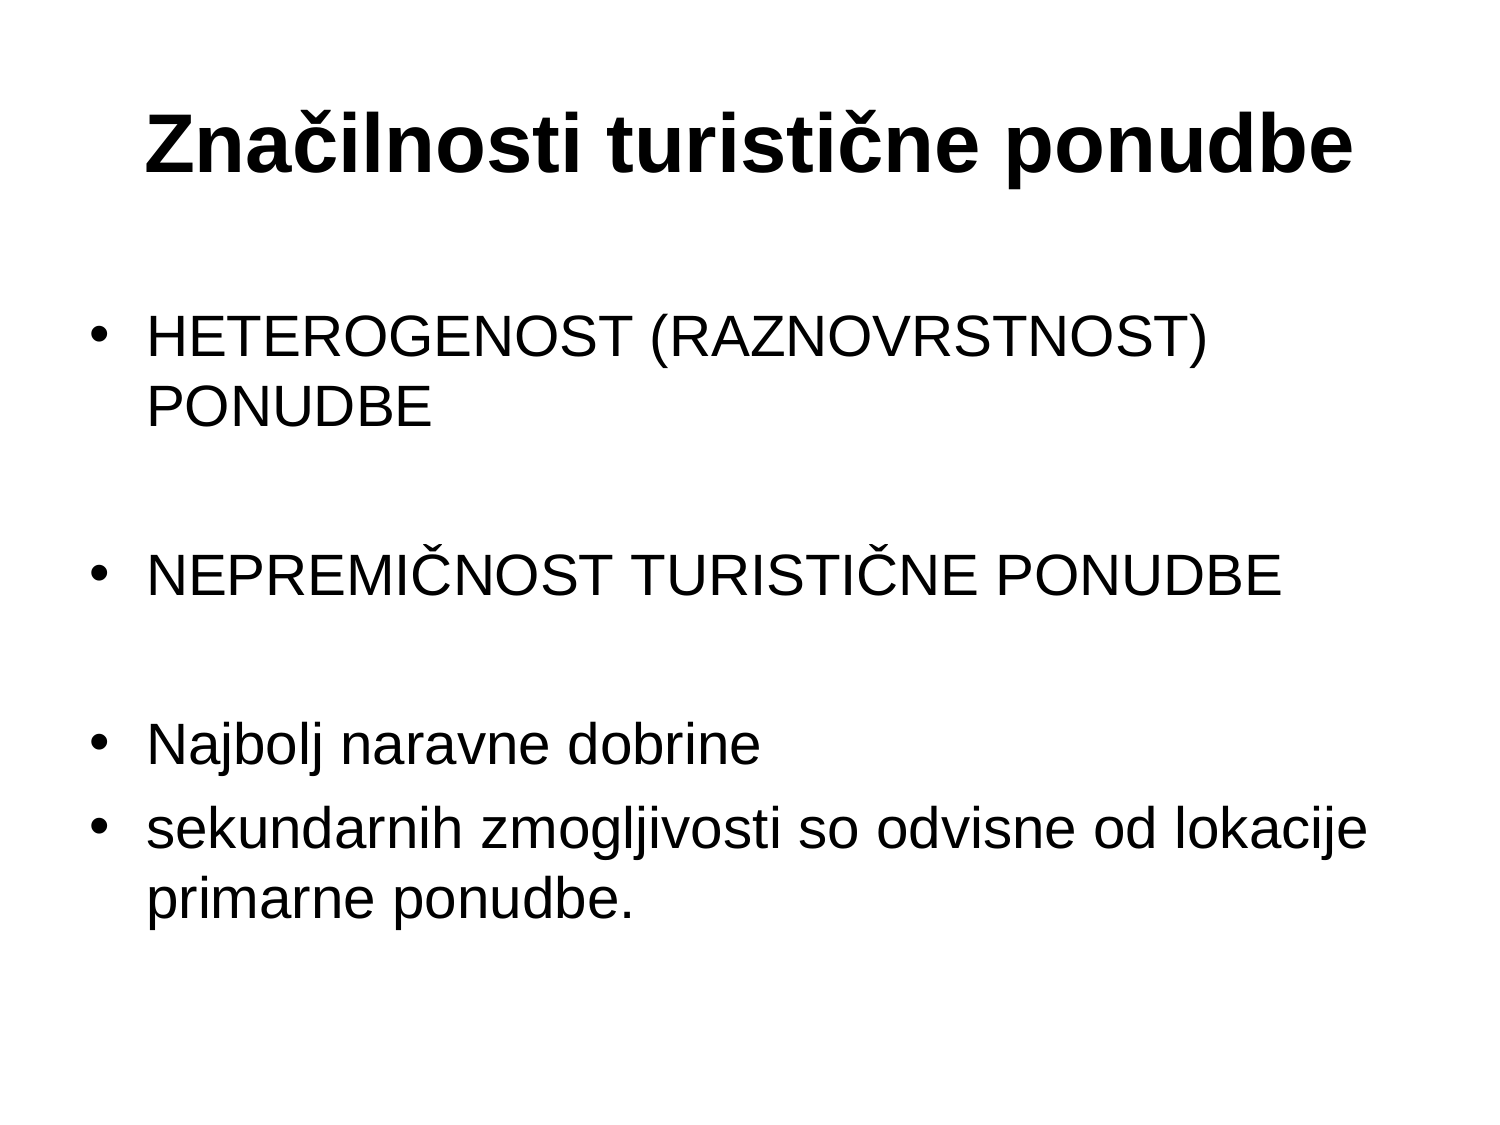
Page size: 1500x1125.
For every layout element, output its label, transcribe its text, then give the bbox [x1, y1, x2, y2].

list HETEROGENOST (RAZNOVRSTNOST) PONUDBE NEPREMIČNOST TURISTIČNE PONUDBE Najbolj naravne dobrine sekundarnih zmogljivosti so odvisne od lokacije primarne ponudbe. [75, 290, 1426, 1005]
title Značilnosti turistične ponudbe [75, 45, 1426, 233]
